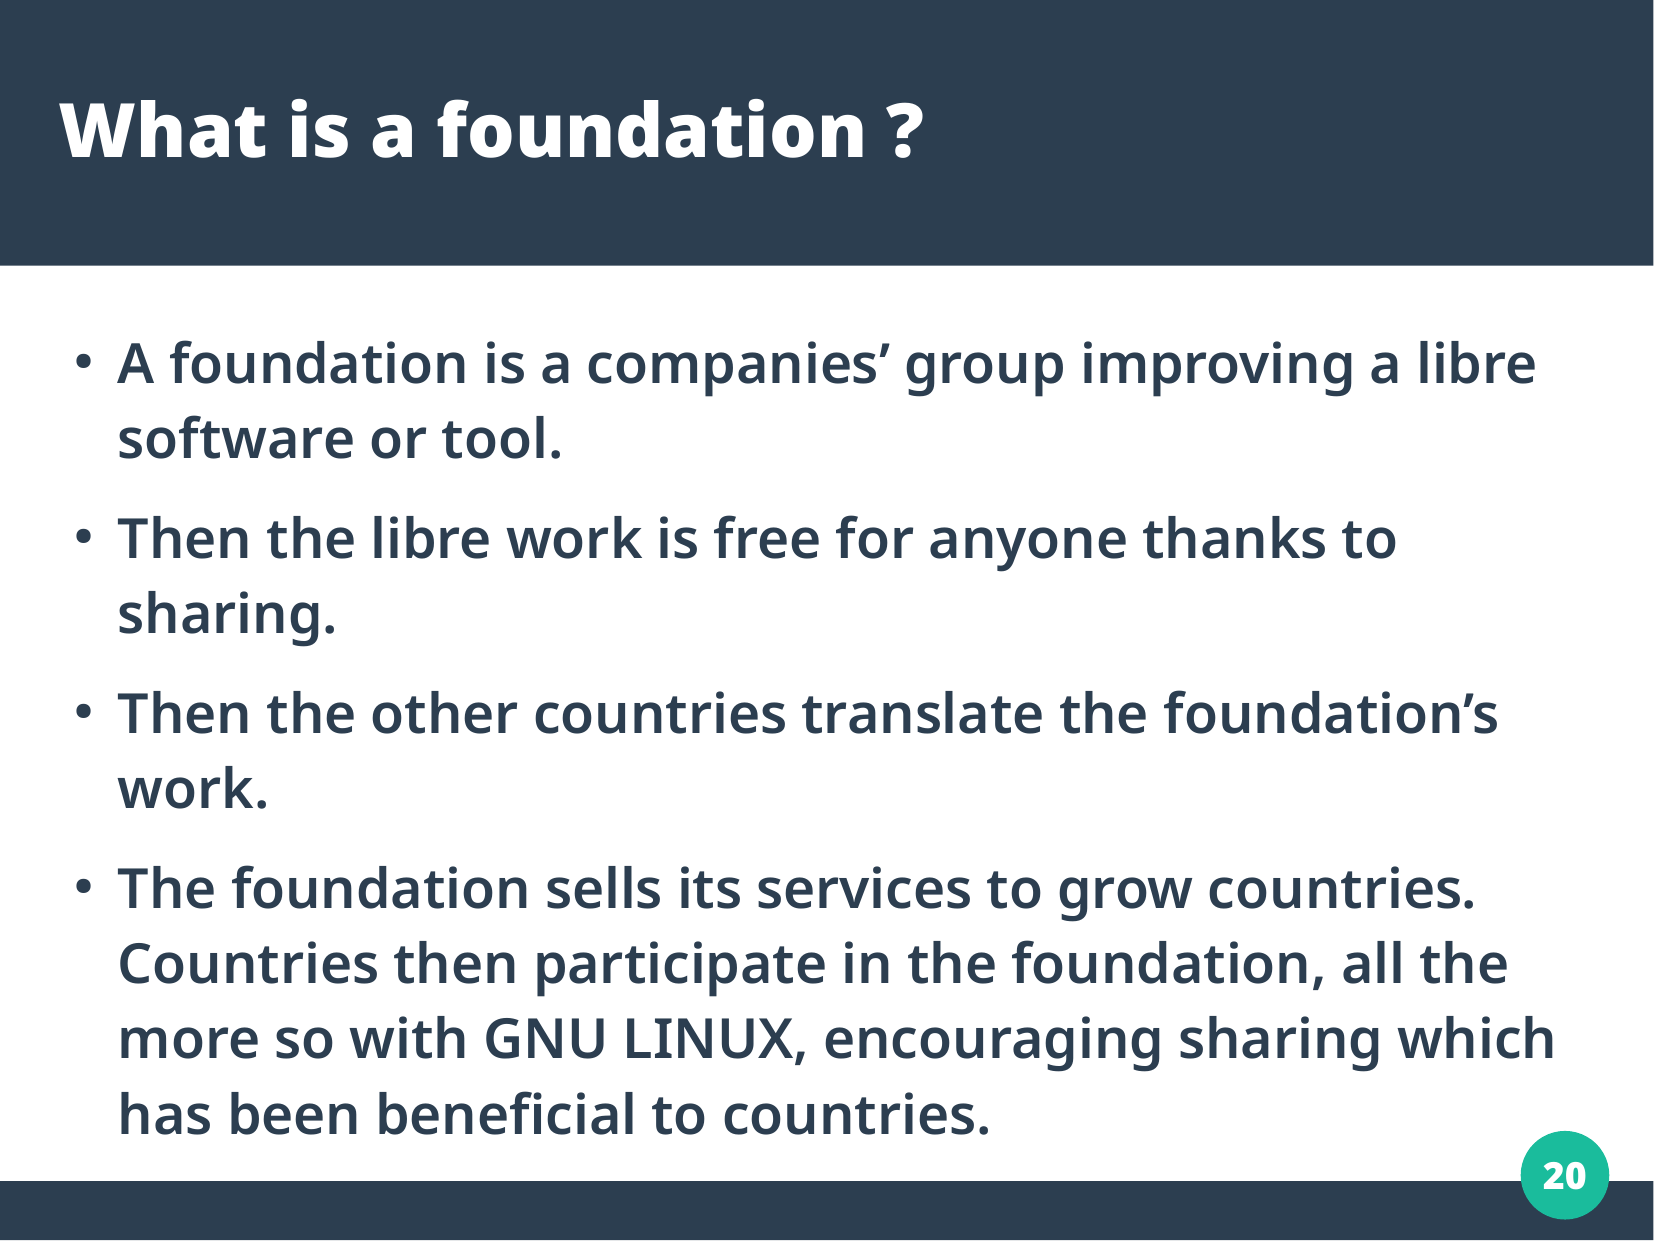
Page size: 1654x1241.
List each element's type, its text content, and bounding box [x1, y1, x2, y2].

list A foundation is a companies’ group improving a libre software or tool. Then the libre work is free for anyone thanks to sharing. Then the other countries translate the foundation’s work. The foundation sells its services to grow countries. Countries then participate in the foundation, all the more so with GNU LINUX, encouraging sharing which has been beneficial to countries. [59, 324, 1595, 1152]
title What is a foundation ? [59, 49, 1595, 207]
